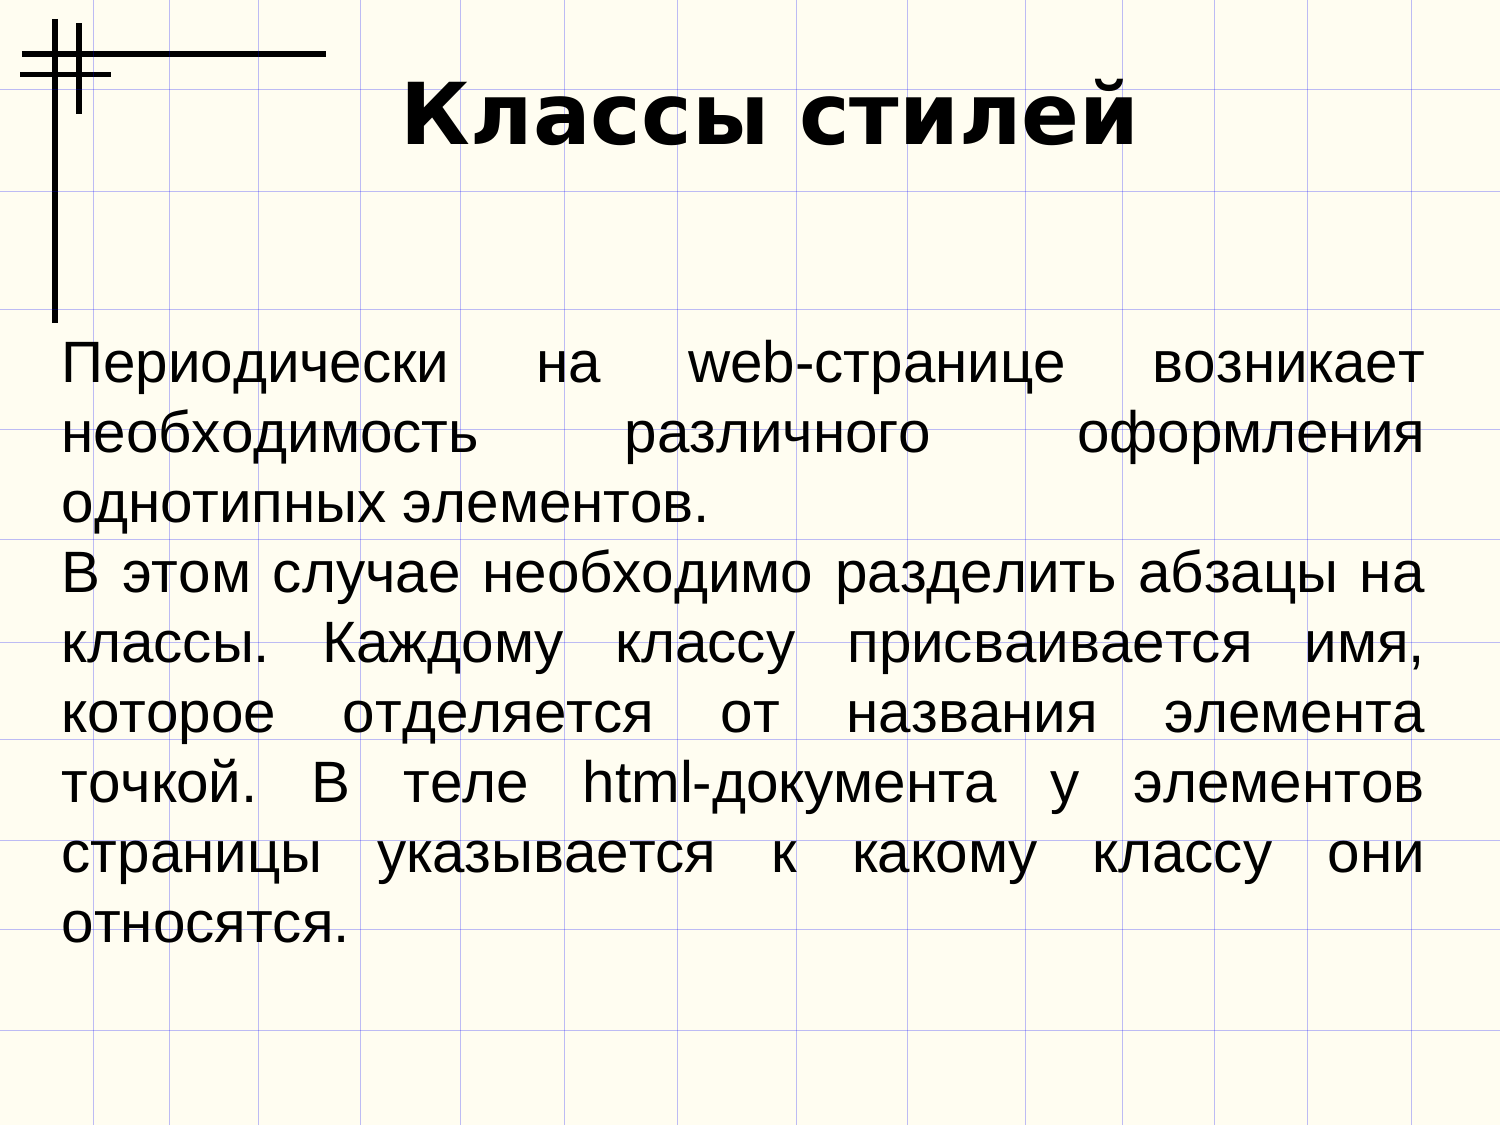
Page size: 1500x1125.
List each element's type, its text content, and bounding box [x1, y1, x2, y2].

text_box Периодически на web-странице возникает необходимость различного оформления однотипных элементов. В этом случае необходимо разделить абзацы на классы. Каждому классу присваивается имя, которое отделяется от названия элемента точкой. В теле html-документа у элементов страницы указывается к какому классу они относятся. [46, 316, 1441, 593]
title Классы стилей [53, 25, 1447, 197]
